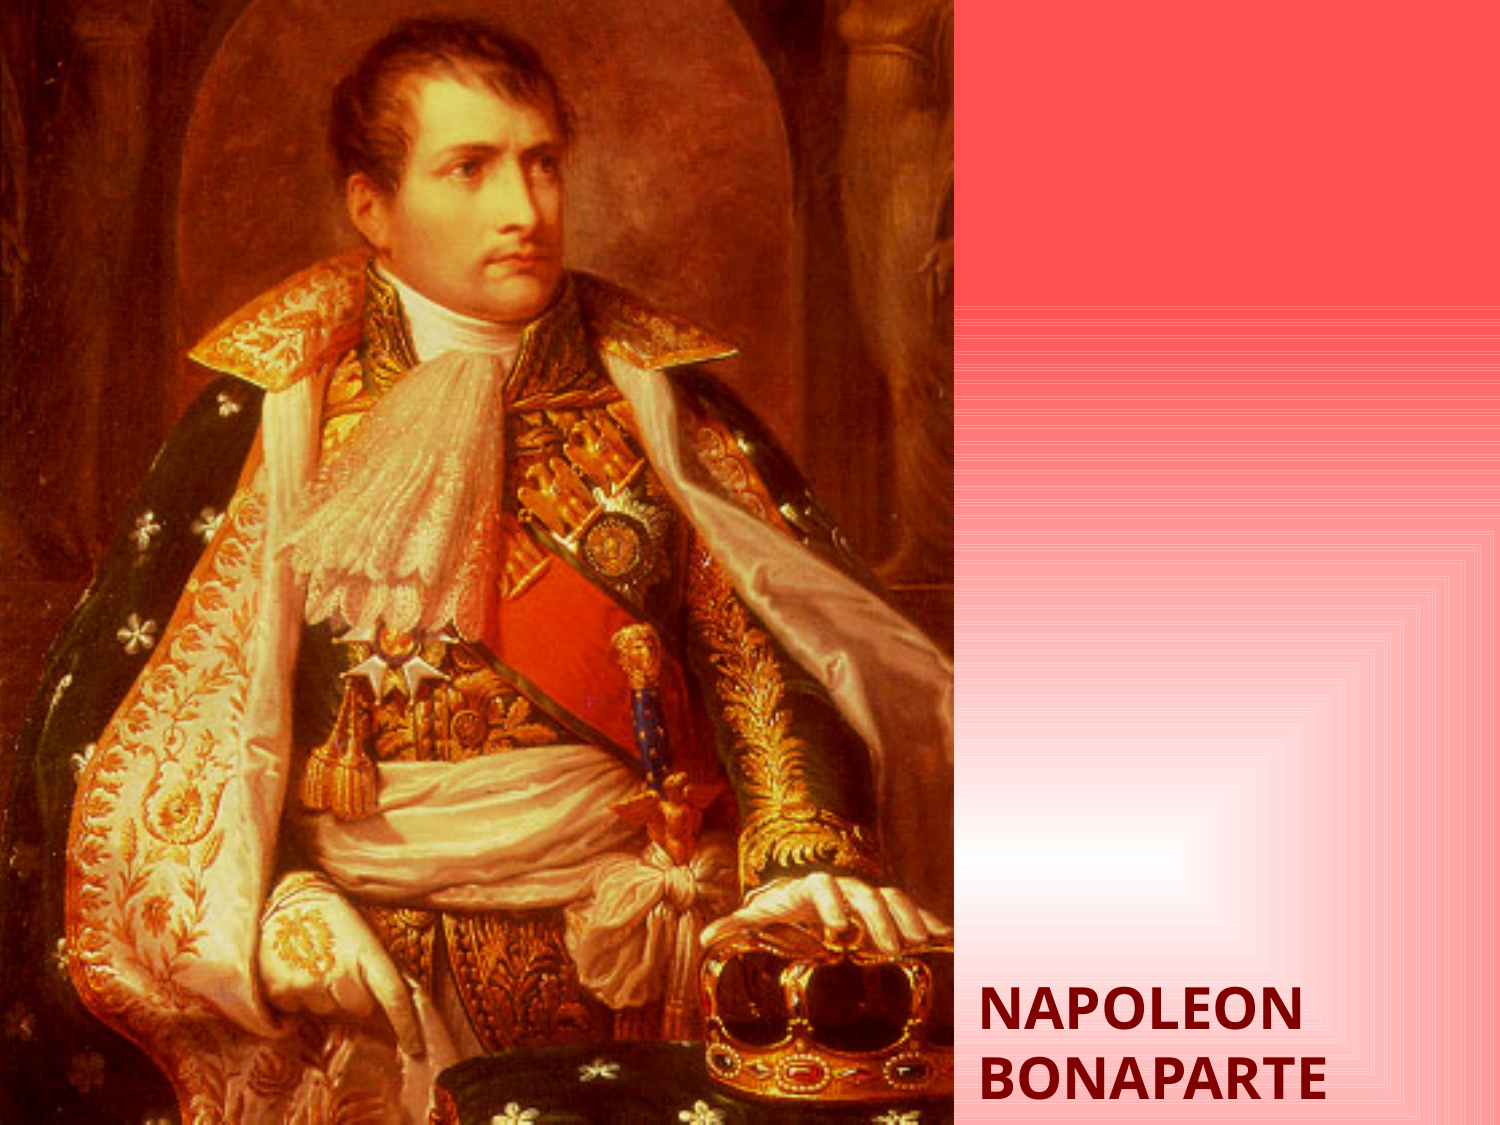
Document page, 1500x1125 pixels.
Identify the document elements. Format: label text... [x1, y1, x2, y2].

text_box NAPOLEON BONAPARTE [962, 964, 1500, 1119]
picture [0, 0, 954, 1125]
